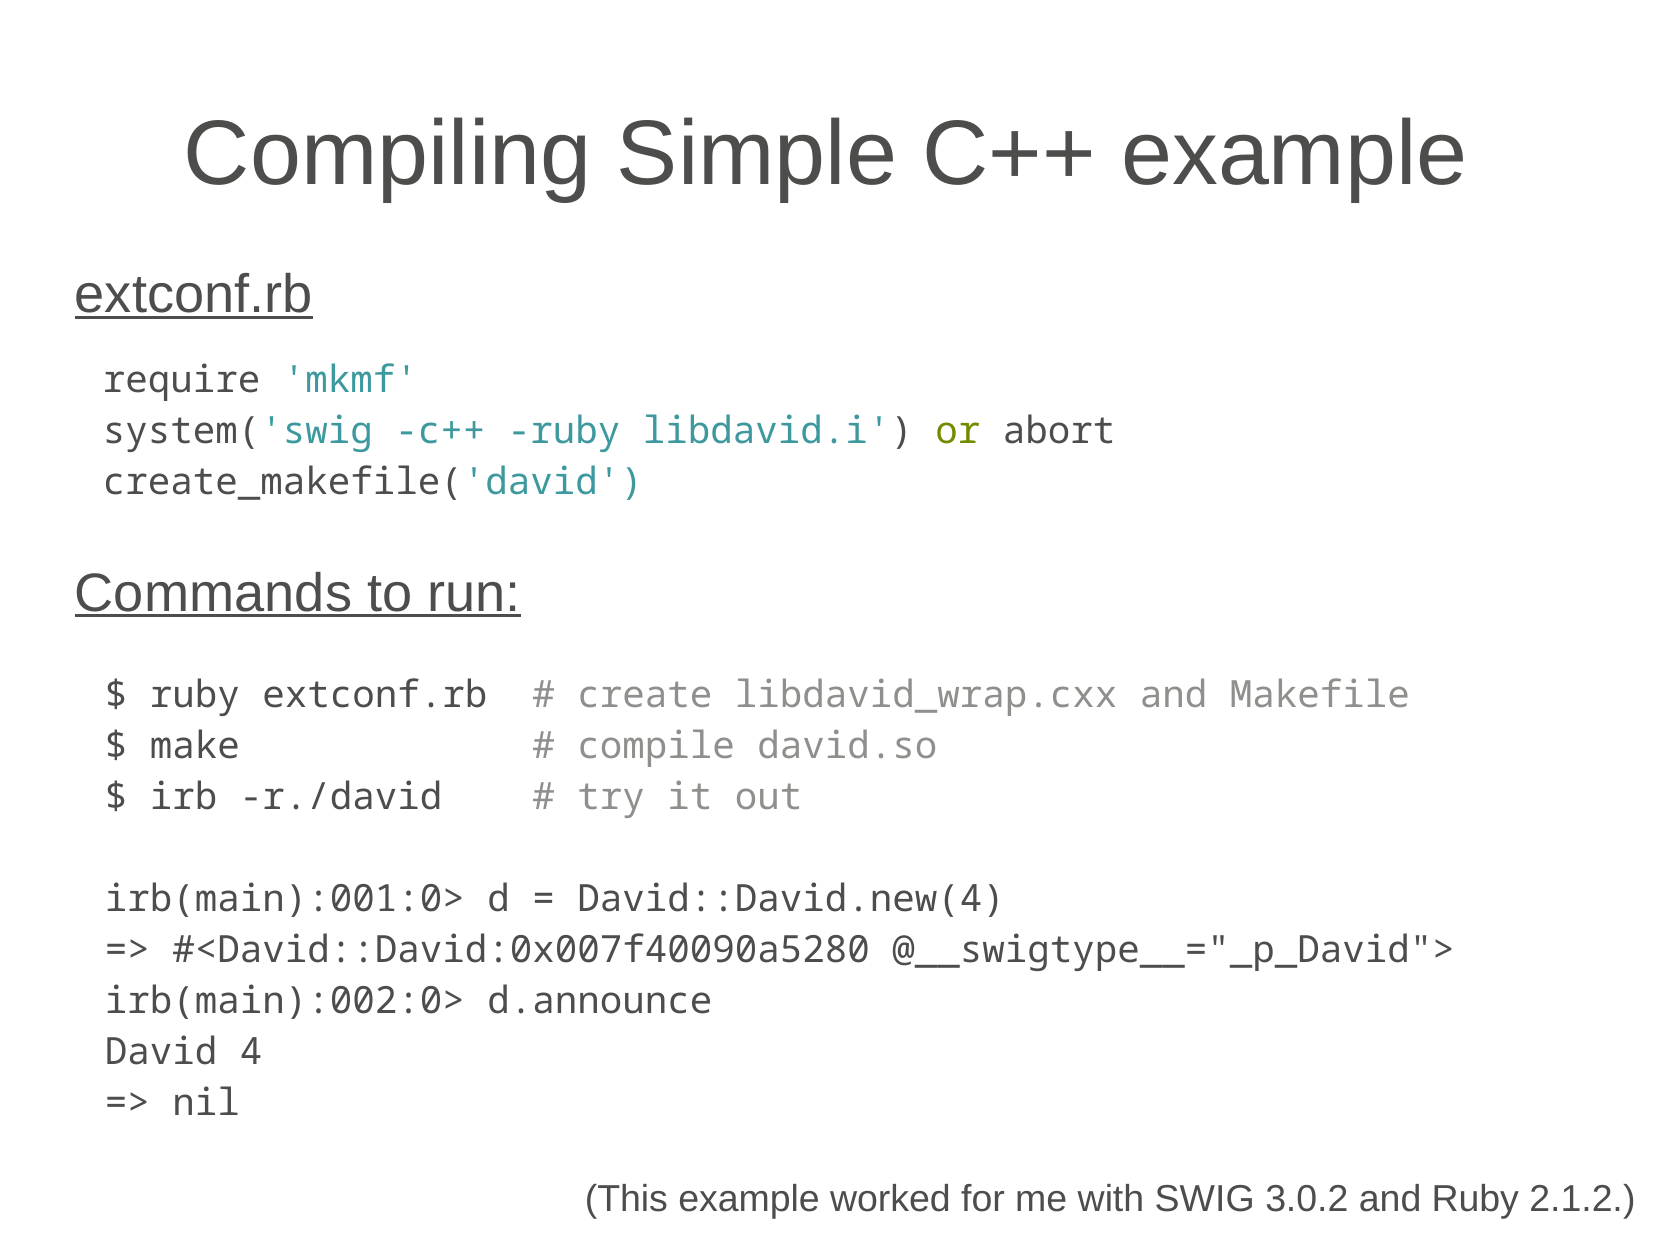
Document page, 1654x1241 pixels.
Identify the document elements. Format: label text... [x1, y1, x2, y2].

text_box require 'mkmf' system('swig -c++ -ruby libdavid.i') or abort create_makefile('david') [88, 345, 1426, 528]
title Compiling Simple C++ example [82, 49, 1571, 257]
text_box extconf.rb [60, 256, 661, 332]
text_box Commands to run: [60, 555, 661, 631]
text_box (This example worked for me with SWIG 3.0.2 and Ruby 2.1.2.) [570, 1170, 1652, 1227]
text_box $ ruby extconf.rb # create libdavid_wrap.cxx and Makefile $ make # compile david.so $ irb -r./david # try it out irb(main):001:0> d = David::David.new(4) => #<David::David:0x007f40090a5280 @__swigtype__="_p_David"> irb(main):002:0> d.announce David 4 => nil [90, 660, 1580, 1141]
